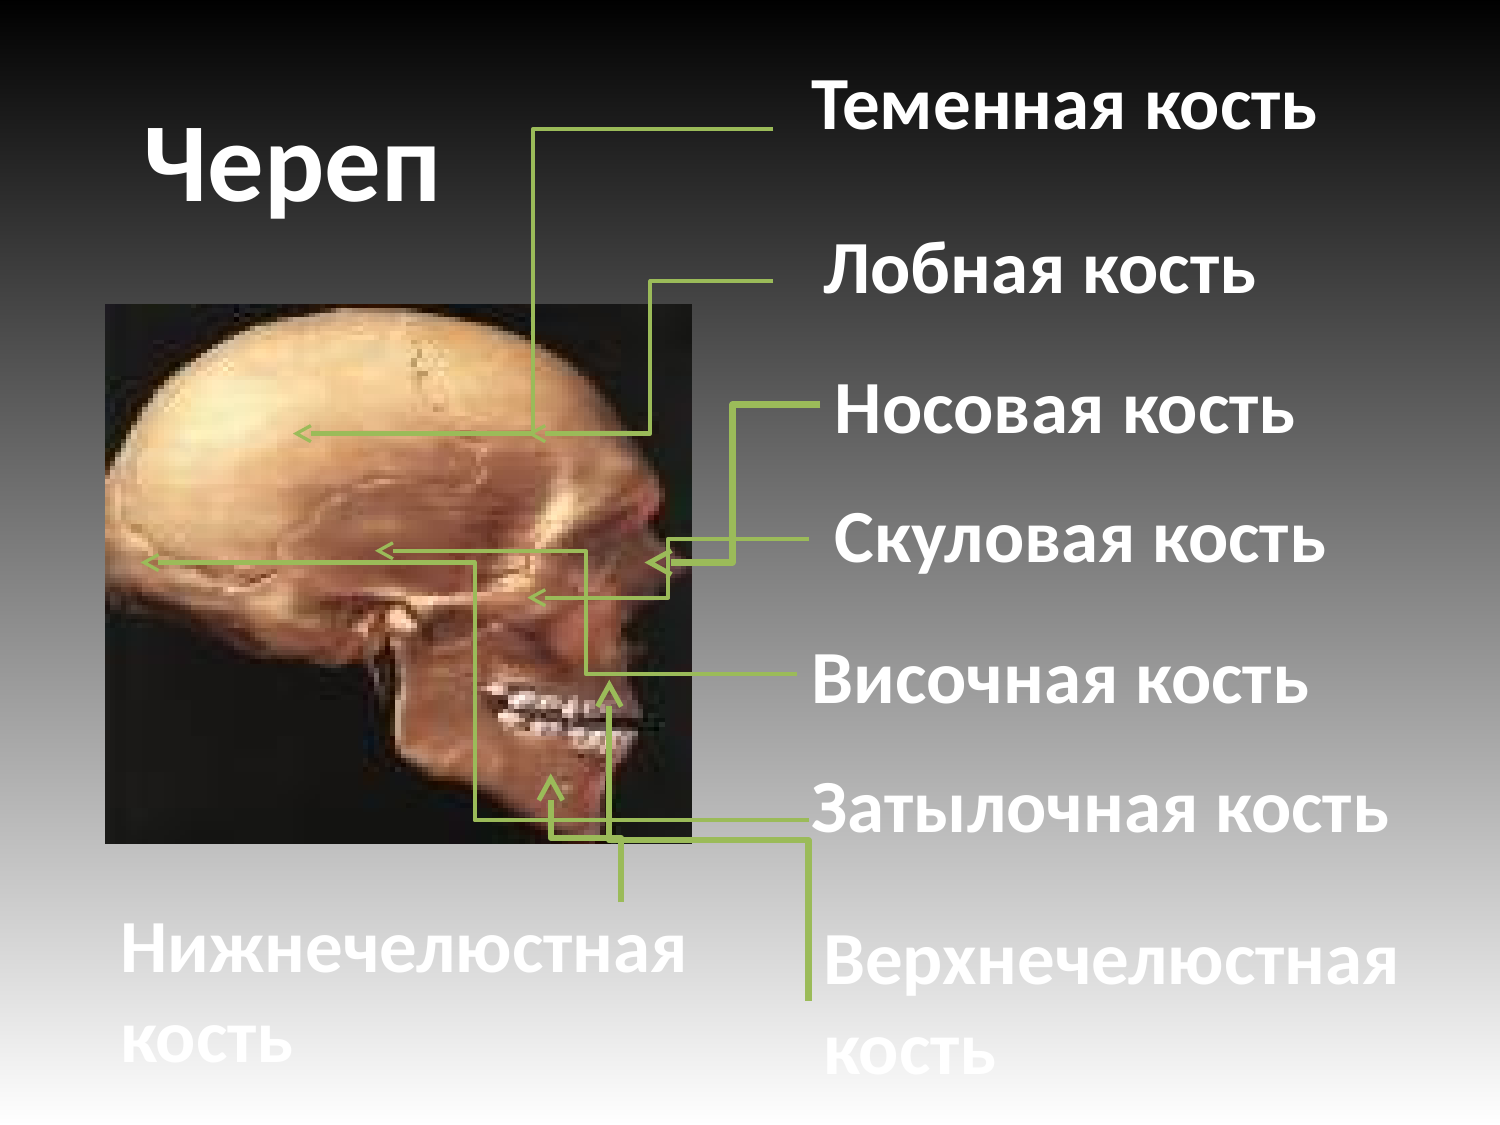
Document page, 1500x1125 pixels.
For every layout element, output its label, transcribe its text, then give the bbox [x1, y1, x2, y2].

picture [105, 304, 692, 844]
picture [612, 822, 692, 837]
text_box Нижнечелюстная кость [105, 890, 727, 1086]
picture [656, 557, 666, 568]
text_box Височная кость [796, 621, 1430, 726]
picture [588, 541, 692, 672]
text_box Носовая кость [820, 351, 1383, 457]
picture [554, 822, 606, 835]
text_box Затылочная кость [796, 749, 1407, 855]
text_box Череп [46, 81, 539, 232]
text_box Теменная кость [796, 46, 1500, 152]
text_box Верхнечелюстная кость [808, 902, 1453, 1098]
text_box Лобная кость [808, 210, 1348, 316]
text_box Скуловая кость [820, 480, 1407, 586]
